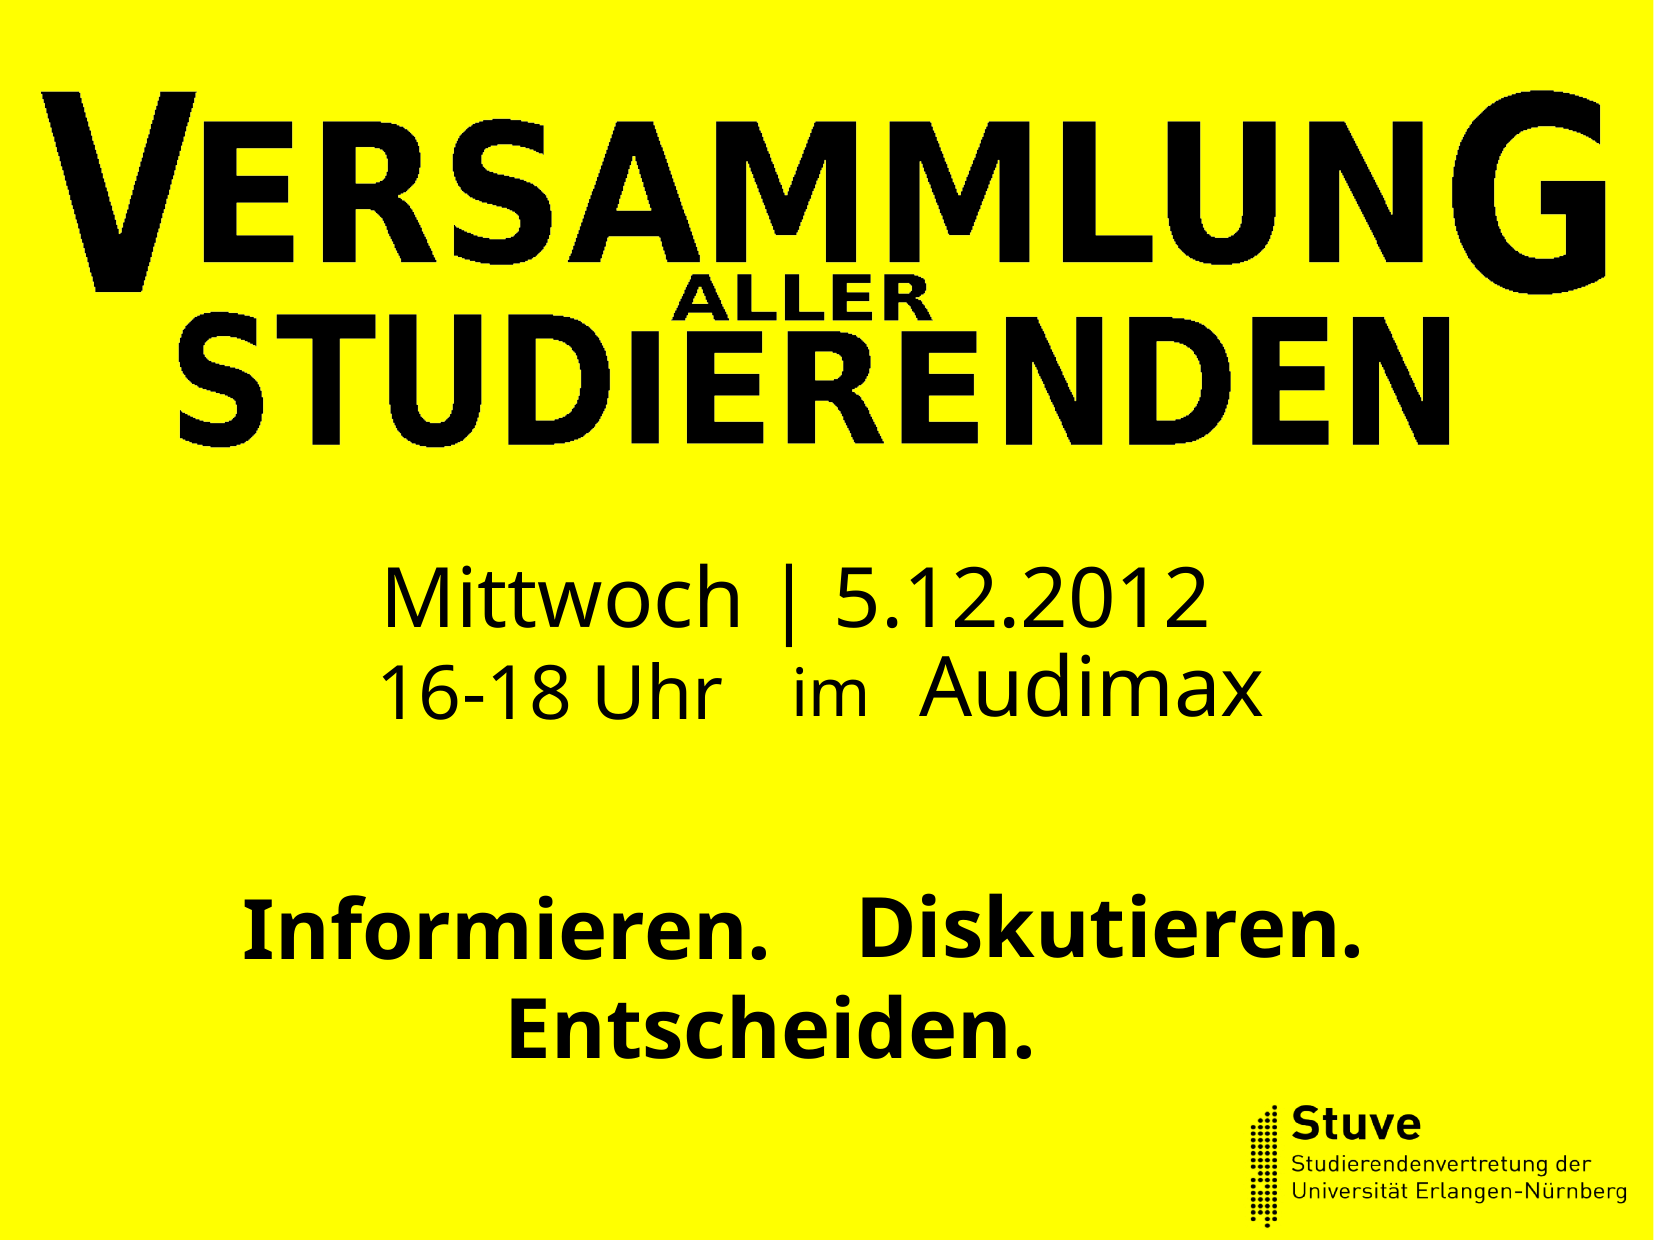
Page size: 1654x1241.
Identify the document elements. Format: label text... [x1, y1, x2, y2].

text_box Mittwoch | 5.12.2012 [366, 531, 1501, 648]
text_box Informieren. [228, 863, 840, 980]
text_box Diskutieren. [840, 861, 1514, 978]
text_box im [776, 637, 1309, 764]
text_box 16-18 Uhr [361, 631, 893, 757]
text_box Audimax [904, 620, 1300, 637]
text_box Entscheiden. [490, 962, 1252, 1079]
picture [1222, 1074, 1654, 1241]
picture [41, 89, 1607, 449]
